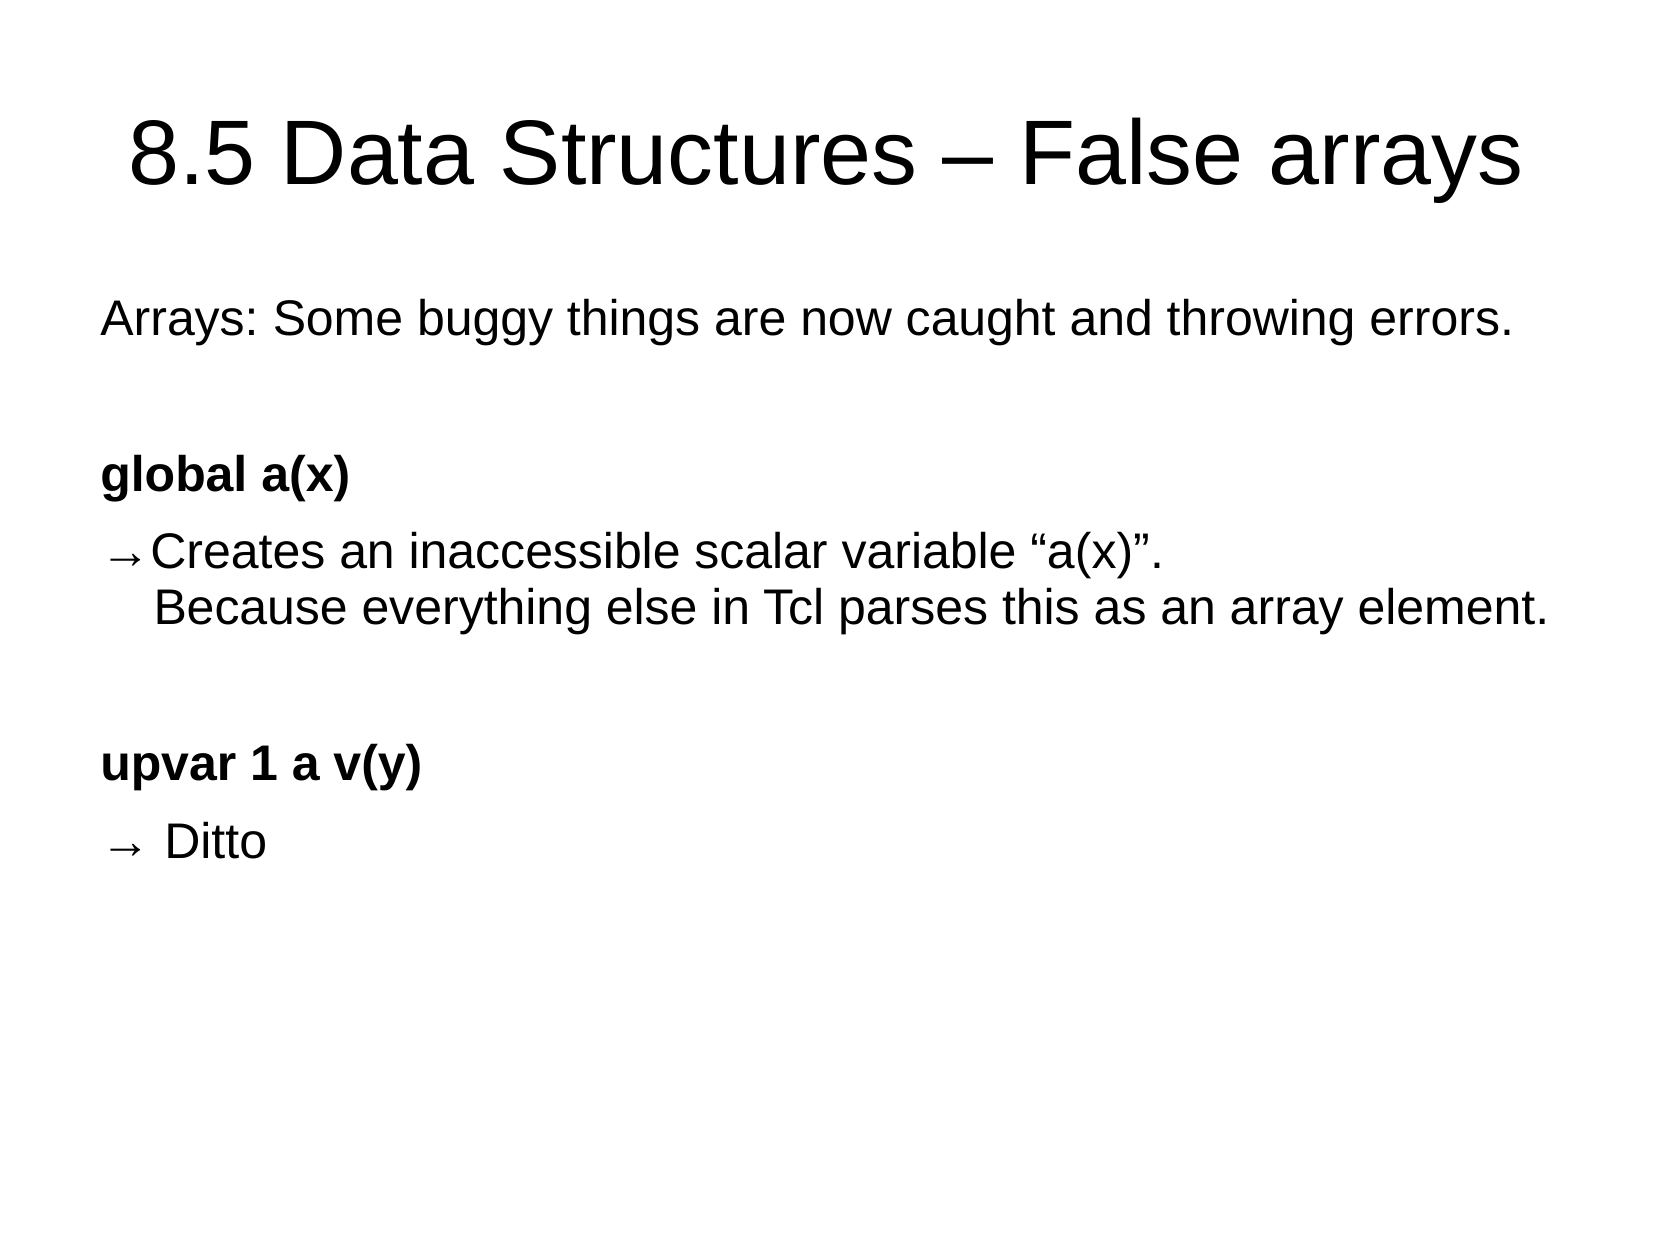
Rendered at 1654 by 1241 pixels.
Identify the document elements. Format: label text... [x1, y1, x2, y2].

title 8.5 Data Structures – False arrays [82, 56, 1571, 250]
list Arrays: Some buggy things are now caught and throwing errors. global a(x) →Creates an inaccessible scalar variable “a(x)”. Because everything else in Tcl parses this as an array element. upvar 1 a v(y) → Ditto [82, 290, 1571, 1201]
